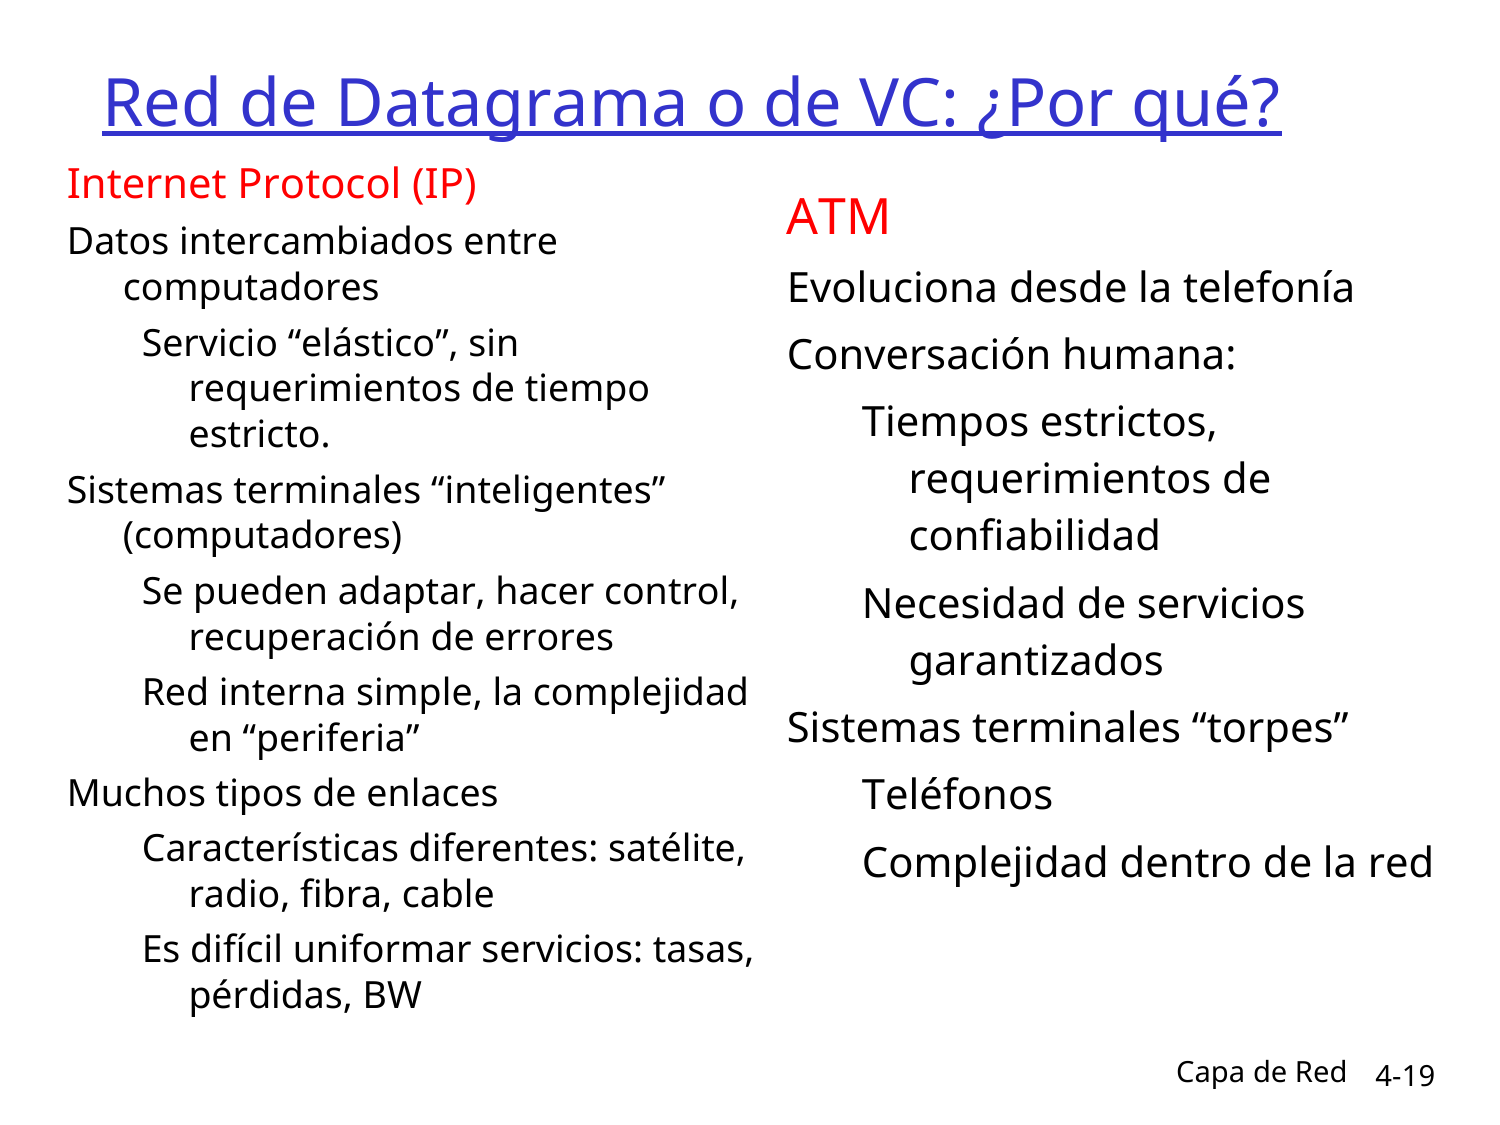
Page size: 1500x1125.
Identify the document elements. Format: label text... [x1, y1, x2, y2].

list Internet Protocol (IP) Datos intercambiados entre computadores Servicio “elástico”, sin requerimientos de tiempo estricto. Sistemas terminales “inteligentes” (computadores) Se pueden adaptar, hacer control, recuperación de errores Red interna simple, la complejidad en “periferia” Muchos tipos de enlaces Características diferentes: satélite, radio, fibra, cable Es difícil uniformar servicios: tasas, pérdidas, BW [52, 149, 788, 1051]
title Red de Datagrama o de VC: ¿Por qué? [87, 7, 1454, 177]
list ATM Evoluciona desde la telefonía Conversación humana: Tiempos estrictos, requerimientos de confiabilidad Necesidad de servicios garantizados Sistemas terminales “torpes” Teléfonos Complejidad dentro de la red [772, 177, 1471, 976]
